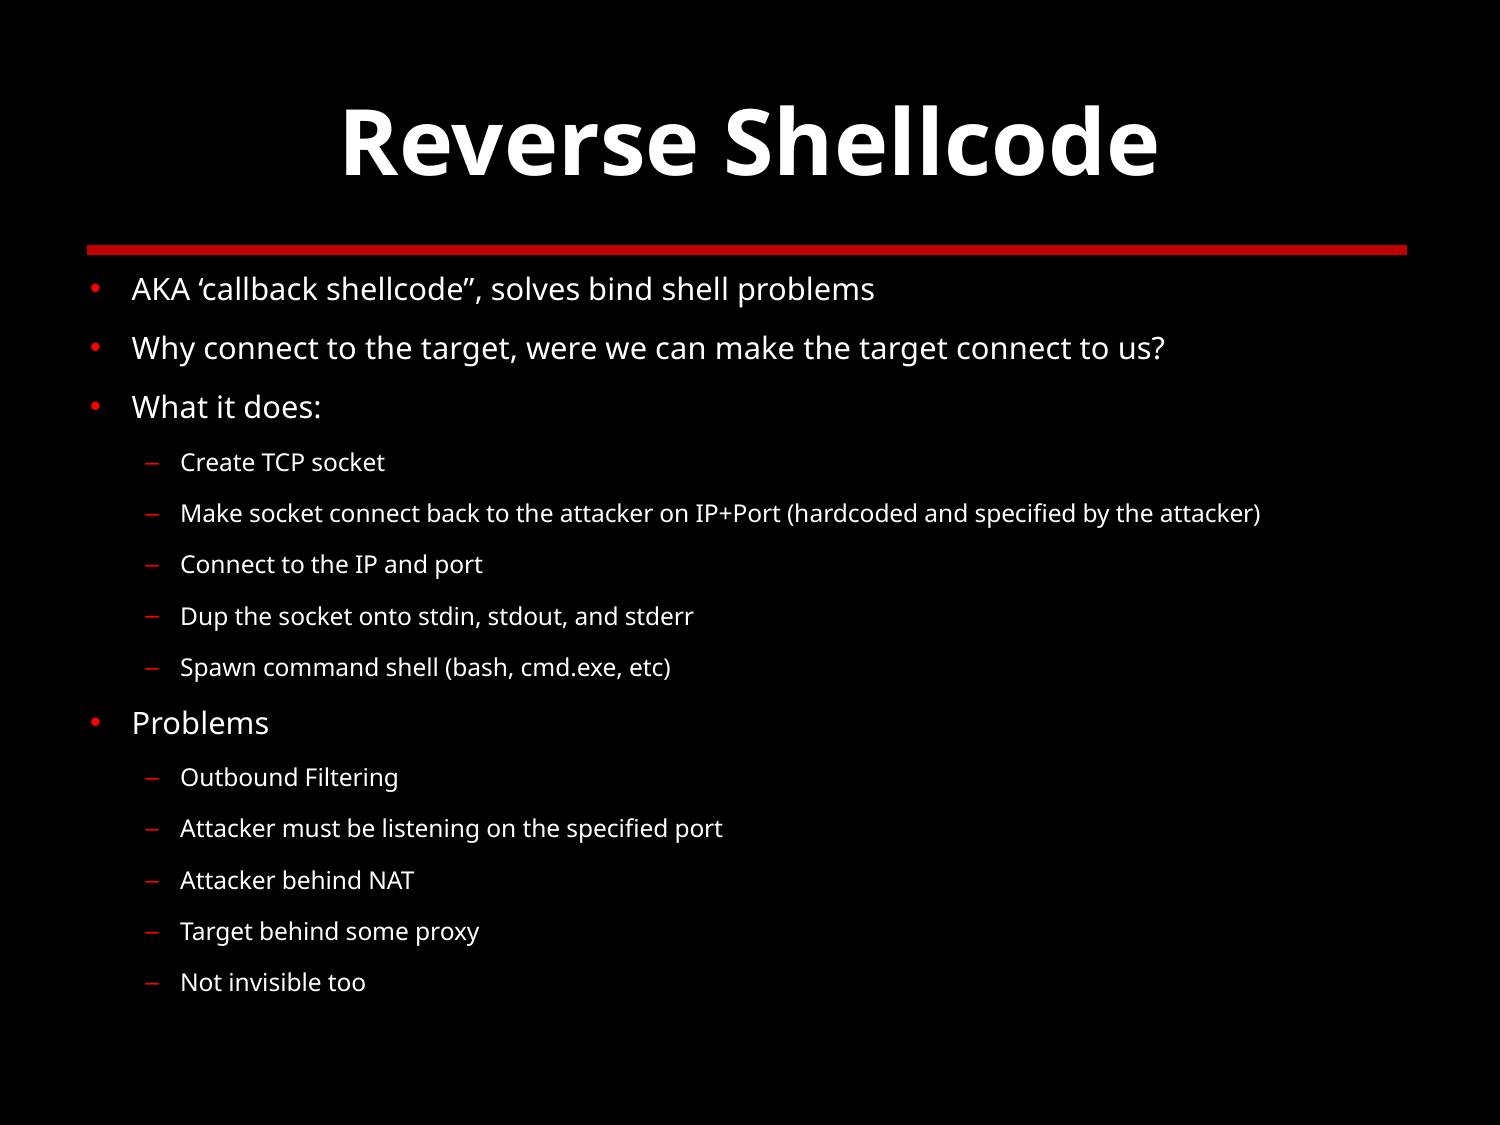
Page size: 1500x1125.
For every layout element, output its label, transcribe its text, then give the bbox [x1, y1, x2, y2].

list AKA ‘callback shellcode”, solves bind shell problems Why connect to the target, were we can make the target connect to us? What it does: Create TCP socket Make socket connect back to the attacker on IP+Port (hardcoded and specified by the attacker) Connect to the IP and port Dup the socket onto stdin, stdout, and stderr Spawn command shell (bash, cmd.exe, etc) Problems Outbound Filtering Attacker must be listening on the specified port Attacker behind NAT Target behind some proxy Not invisible too [75, 262, 1425, 1005]
title Reverse Shellcode [75, 45, 1425, 233]
